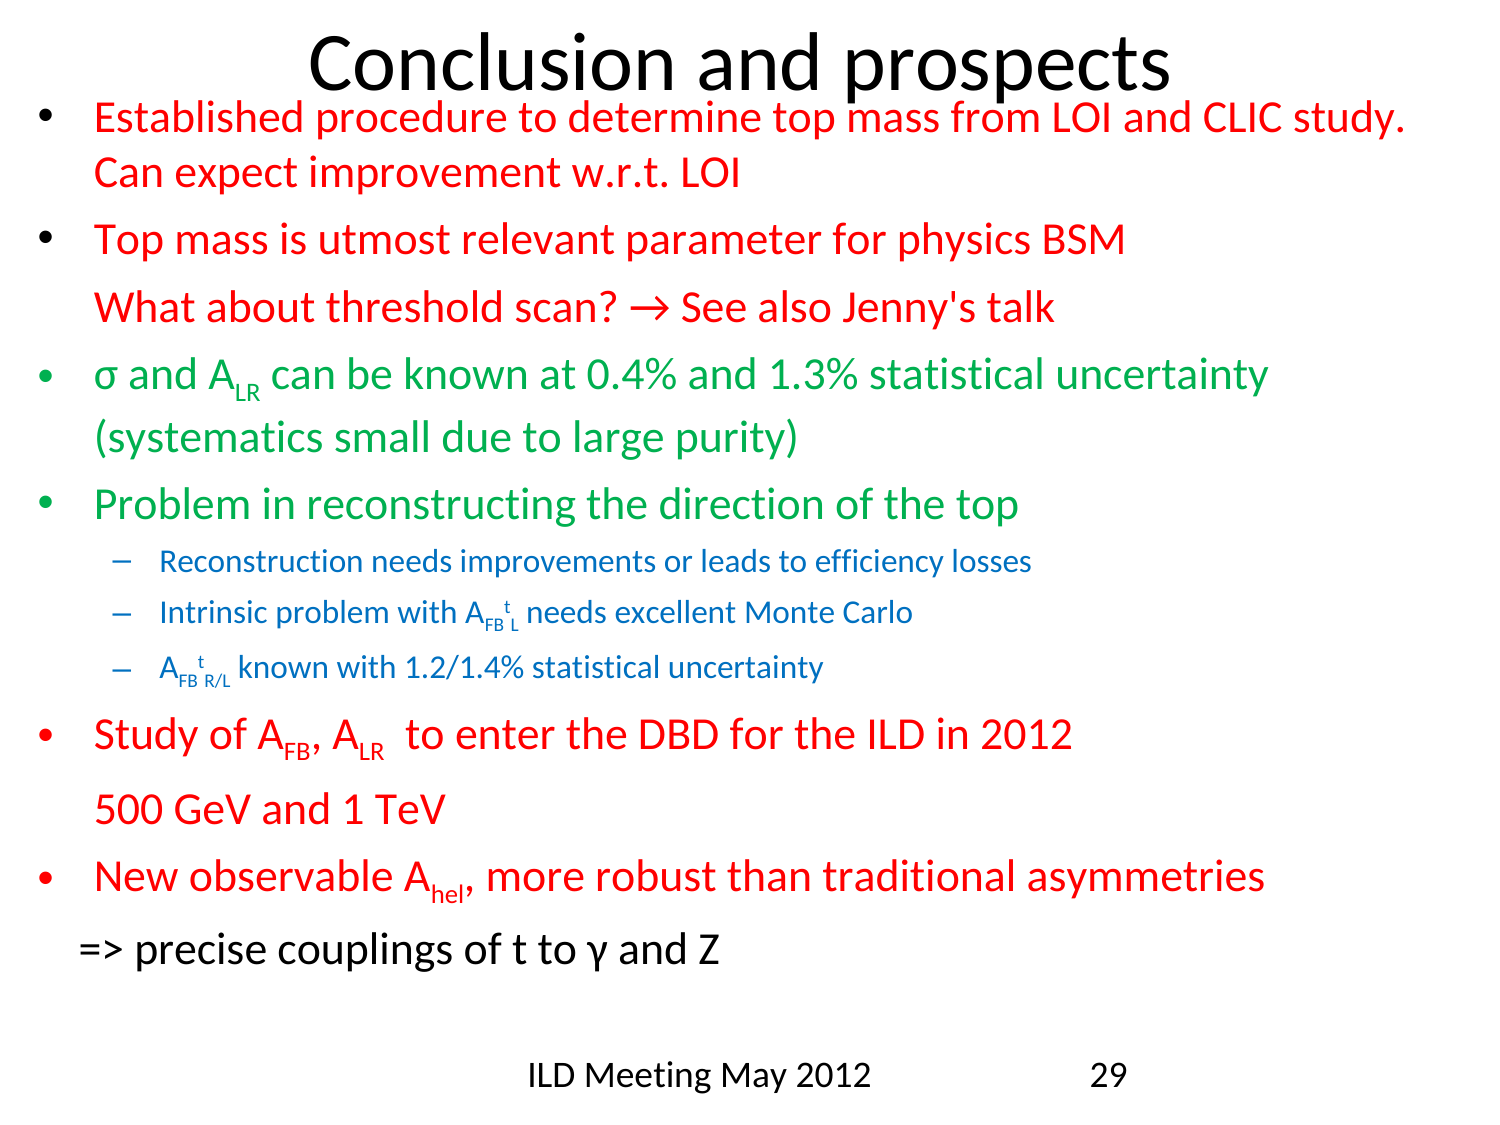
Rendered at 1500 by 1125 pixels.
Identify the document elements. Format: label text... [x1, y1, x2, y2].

title Conclusion and prospects [75, 0, 1426, 79]
list Established procedure to determine top mass from LOI and CLIC study. Can expect improvement w.r.t. LOI Top mass is utmost relevant parameter for physics BSM What about threshold scan? → See also Jenny's talk σ and ALR can be known at 0.4% and 1.3% statistical uncertainty (systematics small due to large purity) Problem in reconstructing the direction of the top Reconstruction needs improvements or leads to efficiency losses Intrinsic problem with AFBtL needs excellent Monte Carlo AFBtR/L known with 1.2/1.4% statistical uncertainty Study of AFB, ALR to enter the DBD for the ILD in 2012 500 GeV and 1 TeV New observable Ahel, more robust than traditional asymmetries => precise couplings of t to γ and Z [22, 79, 1464, 1056]
